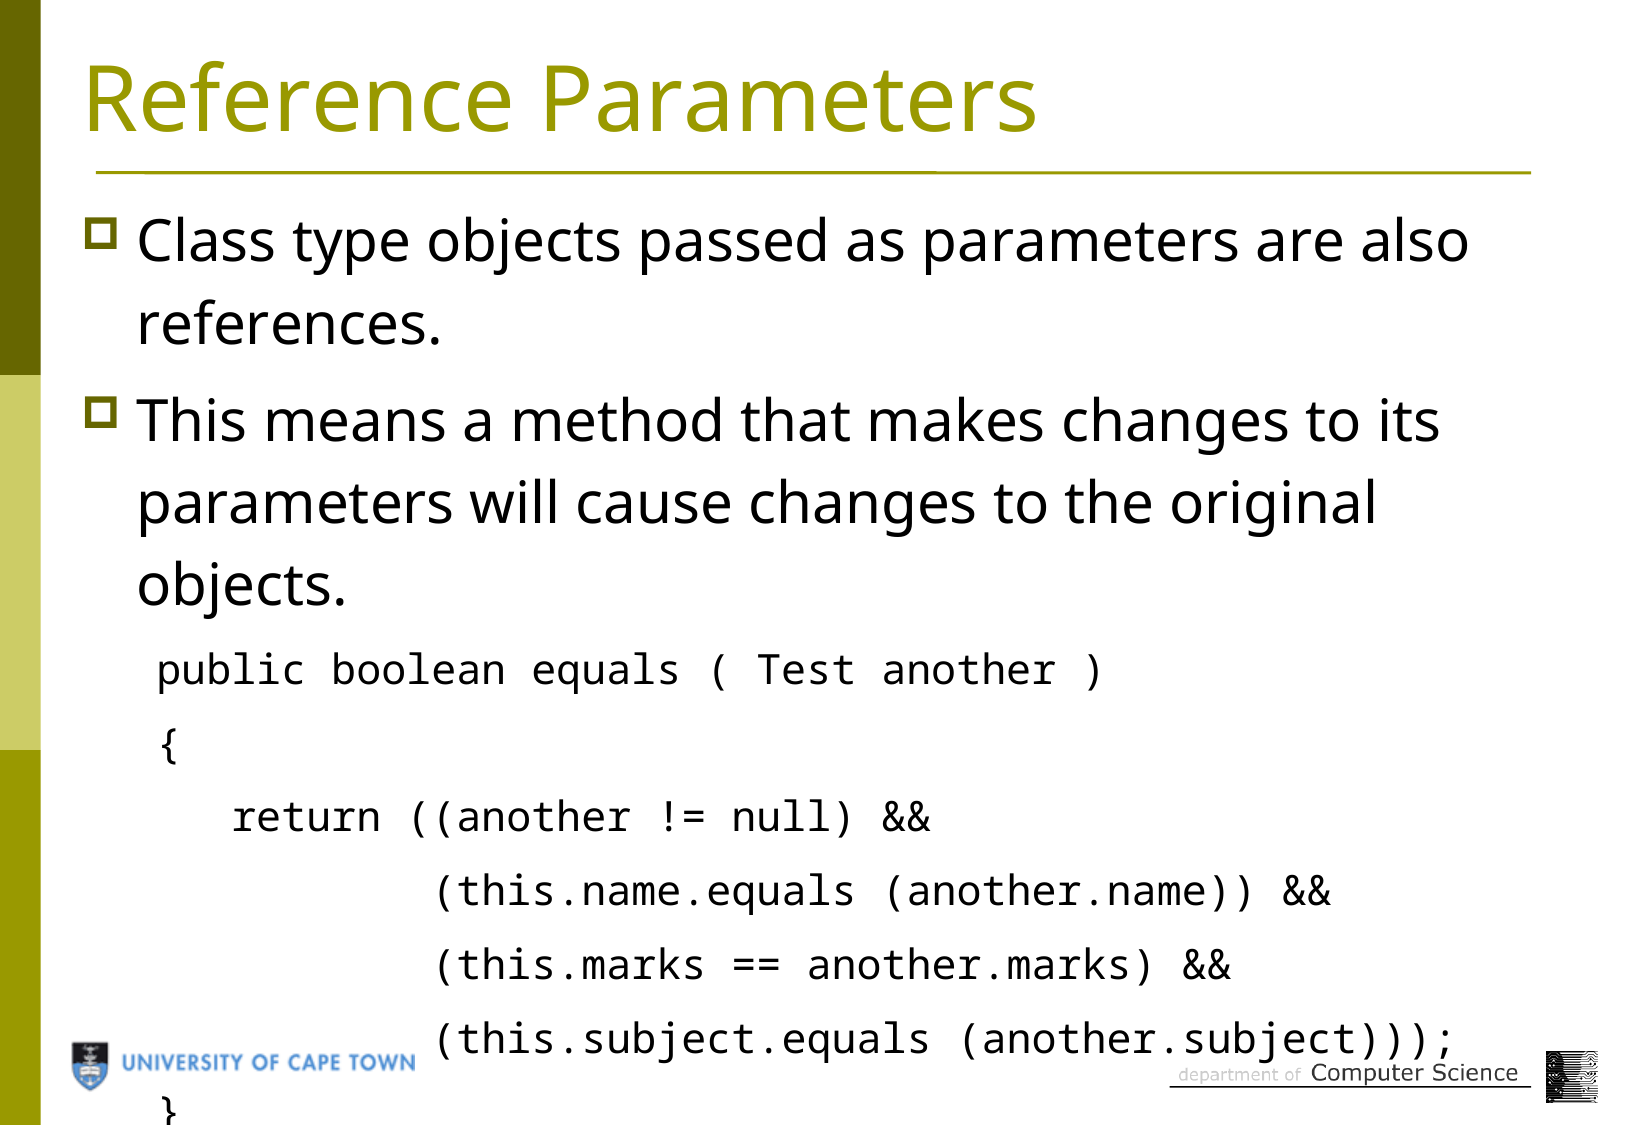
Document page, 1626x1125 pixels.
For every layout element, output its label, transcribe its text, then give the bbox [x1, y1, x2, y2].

list Class type objects passed as parameters are also references. This means a method that makes changes to its parameters will cause changes to the original objects. public boolean equals ( Test another ) { return ((another != null) && (this.name.equals (another.name)) && (this.marks == another.marks) && (this.subject.equals (another.subject))); } [81, 196, 1543, 991]
picture [61, 1024, 415, 1103]
picture [1546, 1051, 1598, 1103]
picture [1238, 1043, 1250, 1050]
picture [1169, 1043, 1532, 1091]
title Reference Parameters [81, 36, 1543, 165]
picture [1213, 1043, 1224, 1050]
